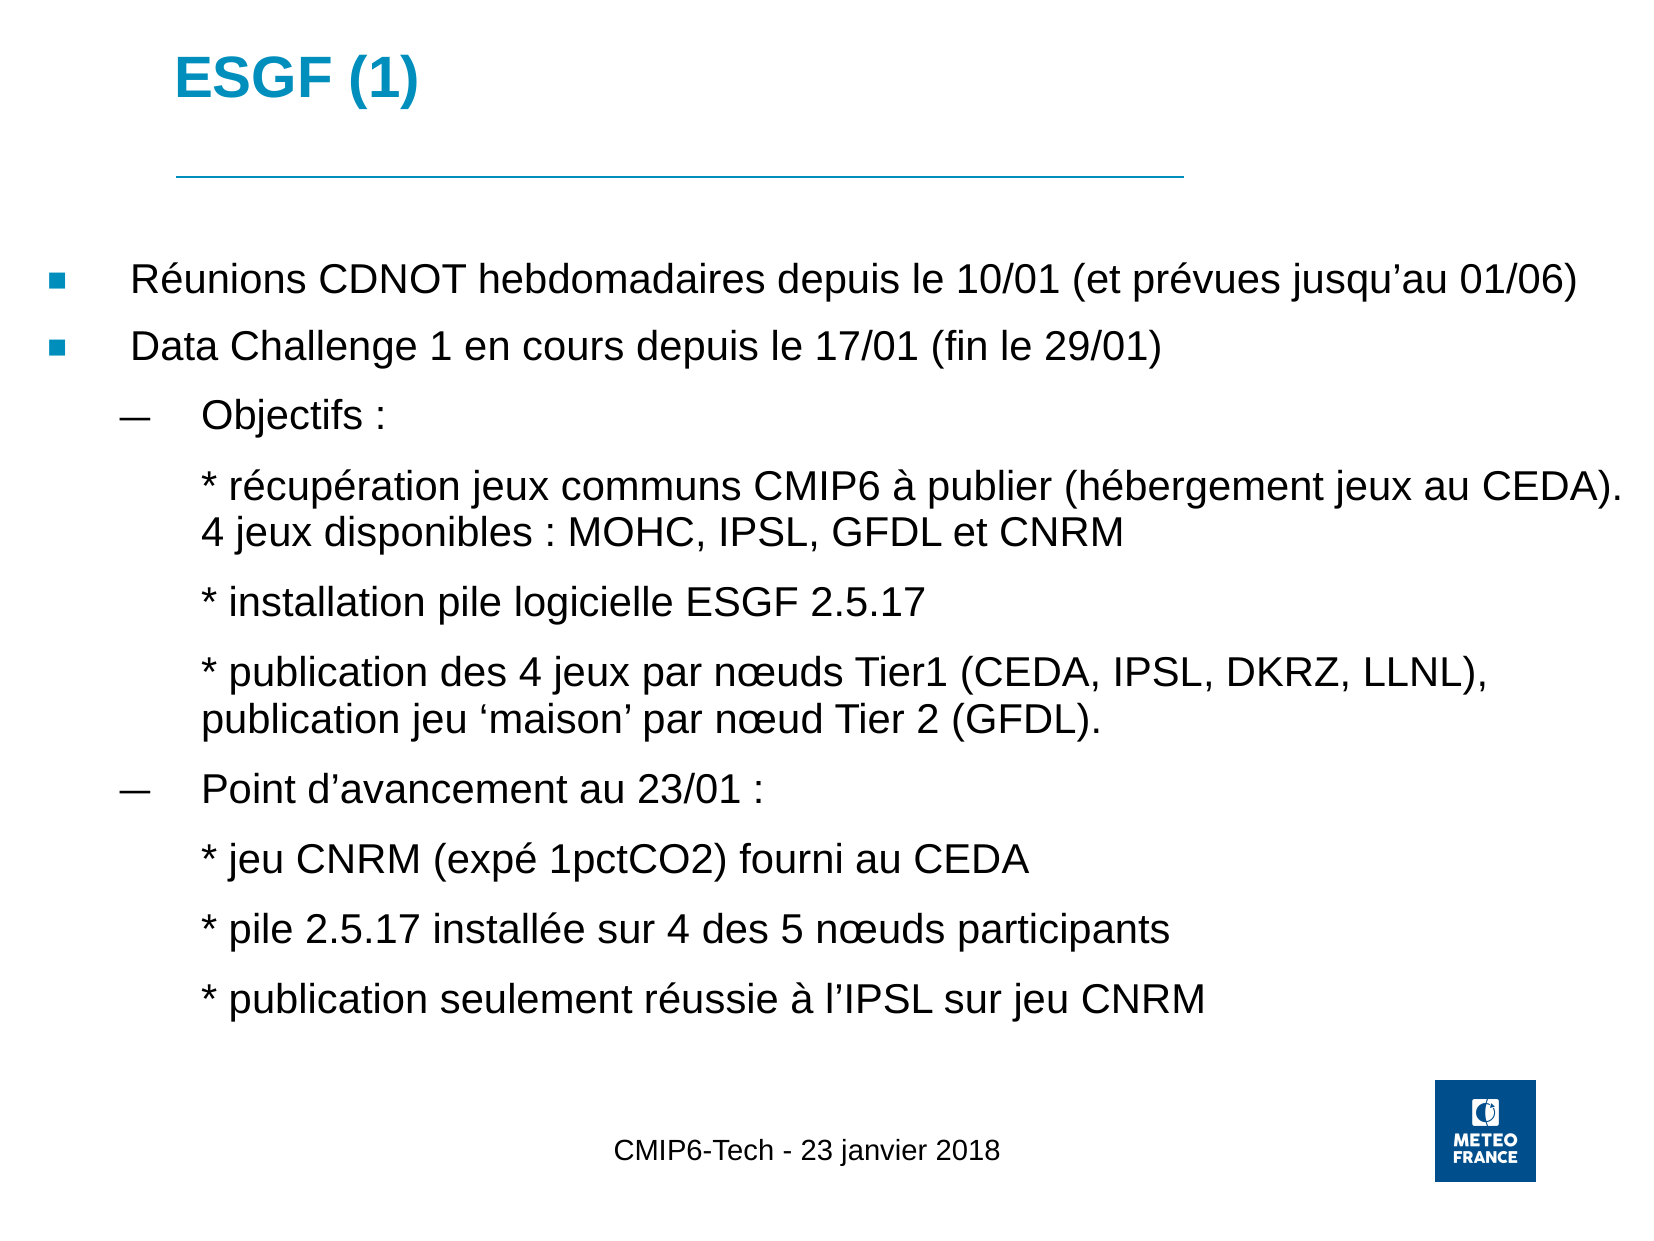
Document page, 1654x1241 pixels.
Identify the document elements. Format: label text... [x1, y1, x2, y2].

list Réunions CDNOT hebdomadaires depuis le 10/01 (et prévues jusqu’au 01/06) Data Challenge 1 en cours depuis le 17/01 (fin le 29/01) Objectifs : * récupération jeux communs CMIP6 à publier (hébergement jeux au CEDA). 4 jeux disponibles : MOHC, IPSL, GFDL et CNRM * installation pile logicielle ESGF 2.5.17 * publication des 4 jeux par nœuds Tier1 (CEDA, IPSL, DKRZ, LLNL), publication jeu ‘maison’ par nœud Tier 2 (GFDL). Point d’avancement au 23/01 : * jeu CNRM (expé 1pctCO2) fourni au CEDA * pile 2.5.17 installée sur 4 des 5 nœuds participants * publication seulement réussie à l’IPSL sur jeu CNRM [29, 188, 1654, 1207]
title ESGF (1) [174, 0, 1654, 156]
